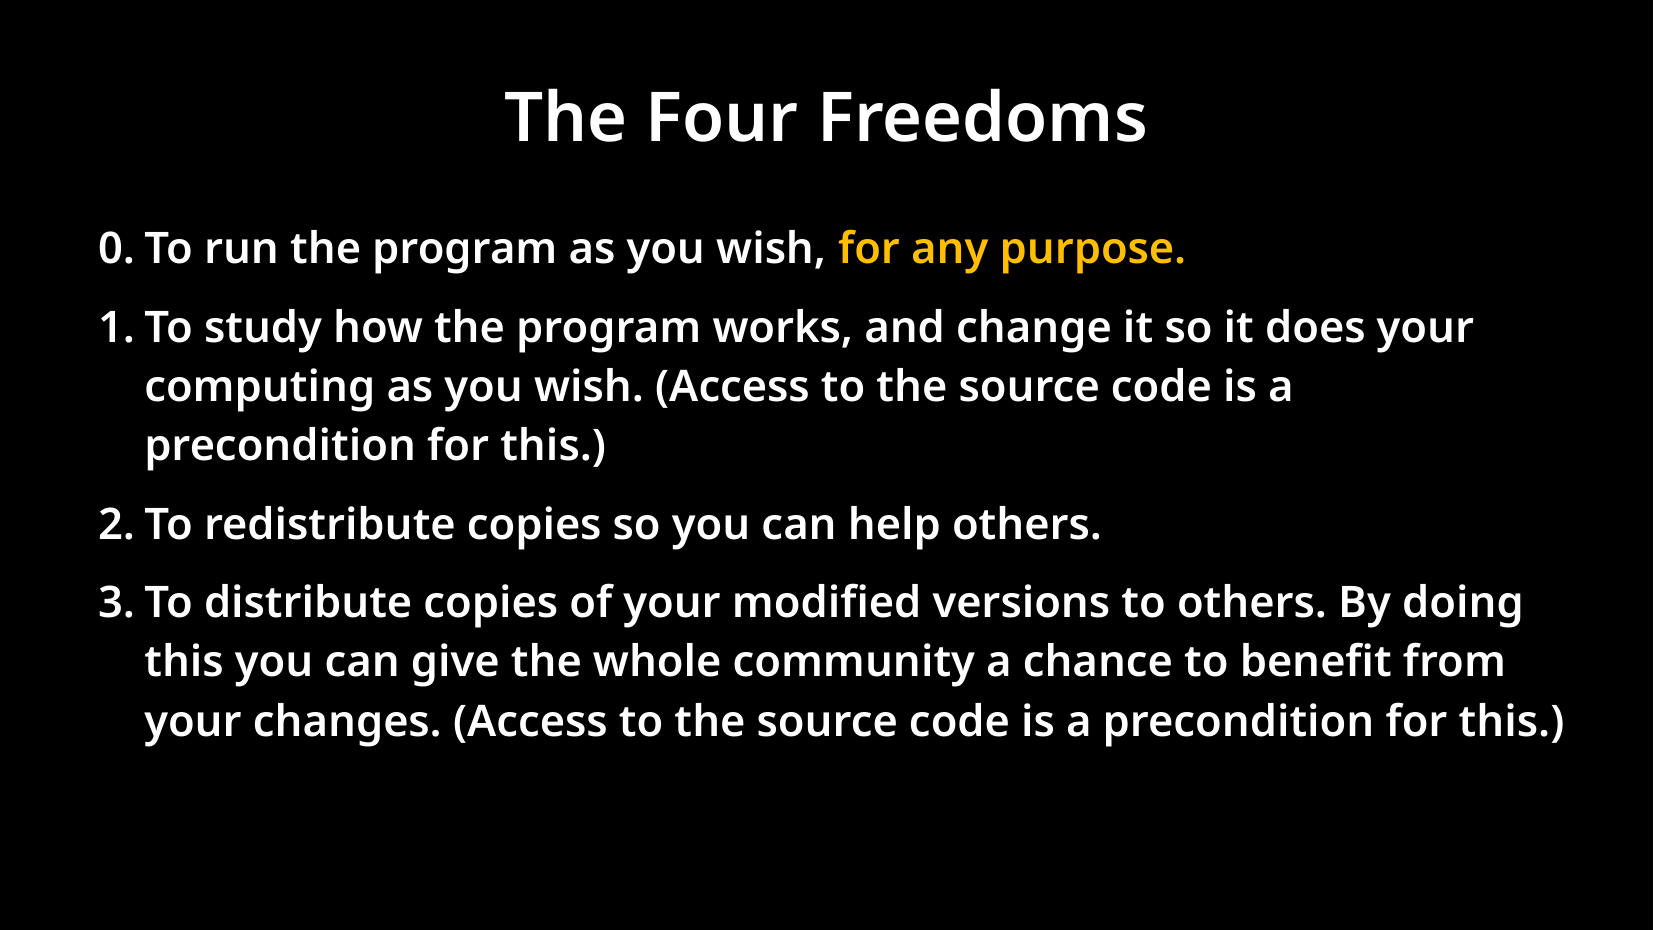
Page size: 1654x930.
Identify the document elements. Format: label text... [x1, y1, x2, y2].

title The Four Freedoms [82, 36, 1571, 193]
list To run the program as you wish, for any purpose. To study how the program works, and change it so it does your computing as you wish. (Access to the source code is a precondition for this.) To redistribute copies so you can help others. To distribute copies of your modified versions to others. By doing this you can give the whole community a chance to benefit from your changes. (Access to the source code is a precondition for this.) [82, 217, 1571, 757]
